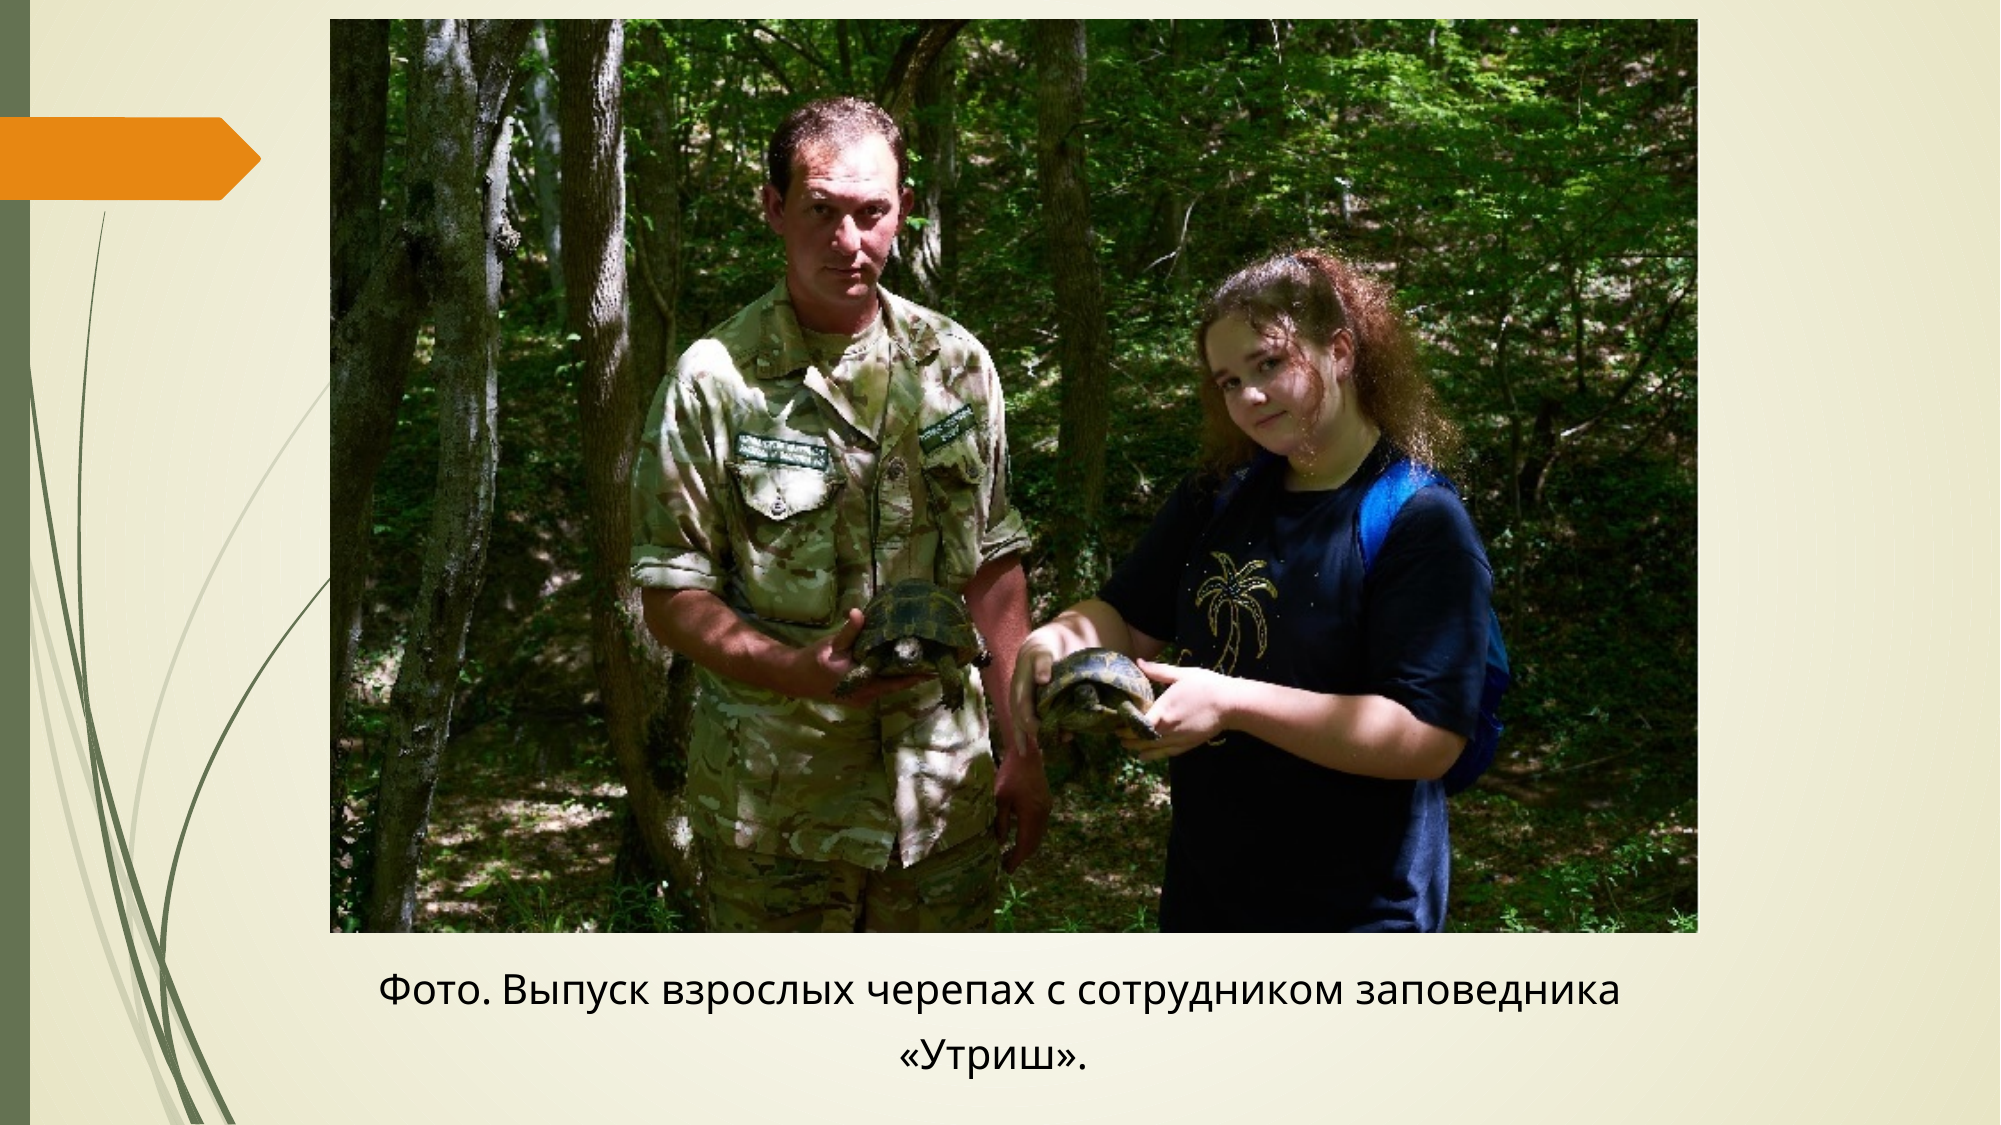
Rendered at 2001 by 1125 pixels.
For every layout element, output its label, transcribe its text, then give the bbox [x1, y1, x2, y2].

text_box Фото. Выпуск взрослых черепах с сотрудником заповедника «Утриш». [330, 951, 1671, 1093]
picture [330, 19, 1700, 933]
